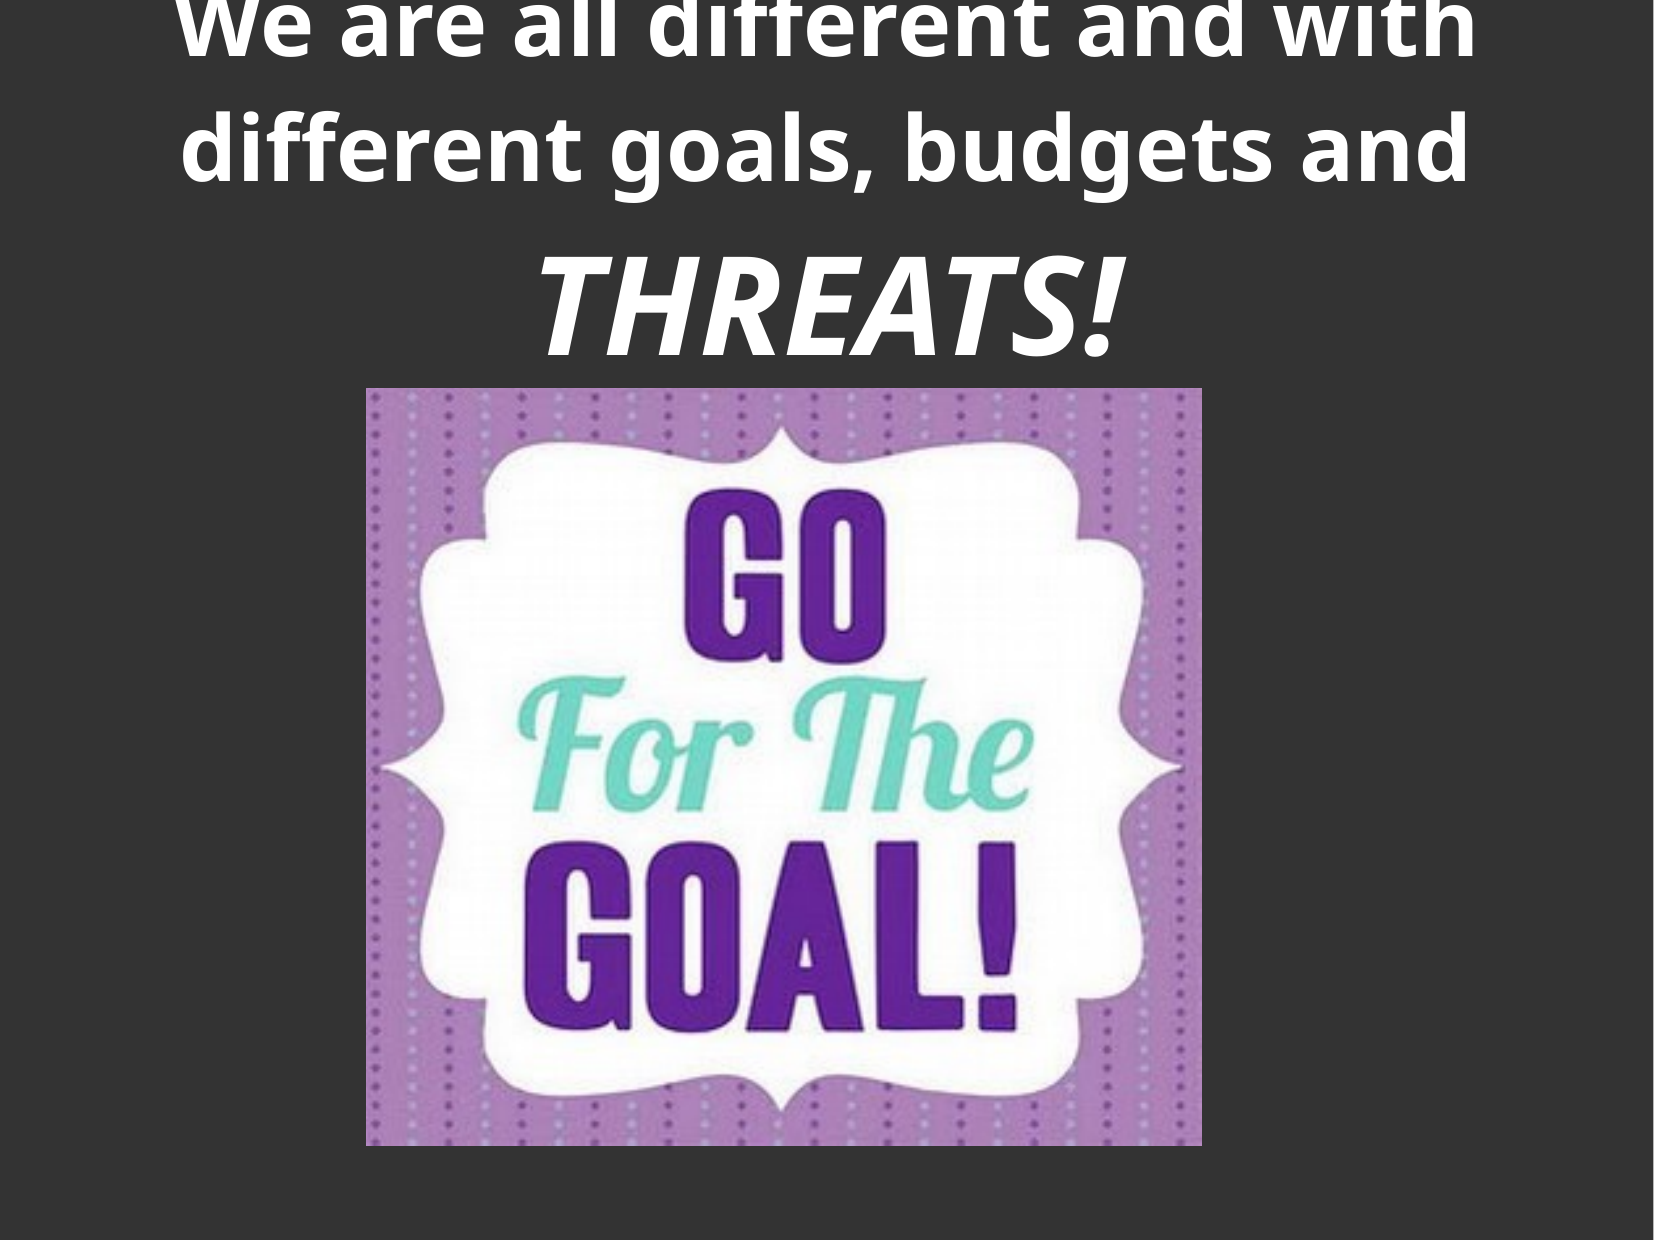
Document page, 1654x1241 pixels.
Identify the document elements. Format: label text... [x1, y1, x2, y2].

title We are all different and with different goals, budgets and THREATS! [82, 23, 1571, 332]
picture [366, 388, 1202, 1146]
